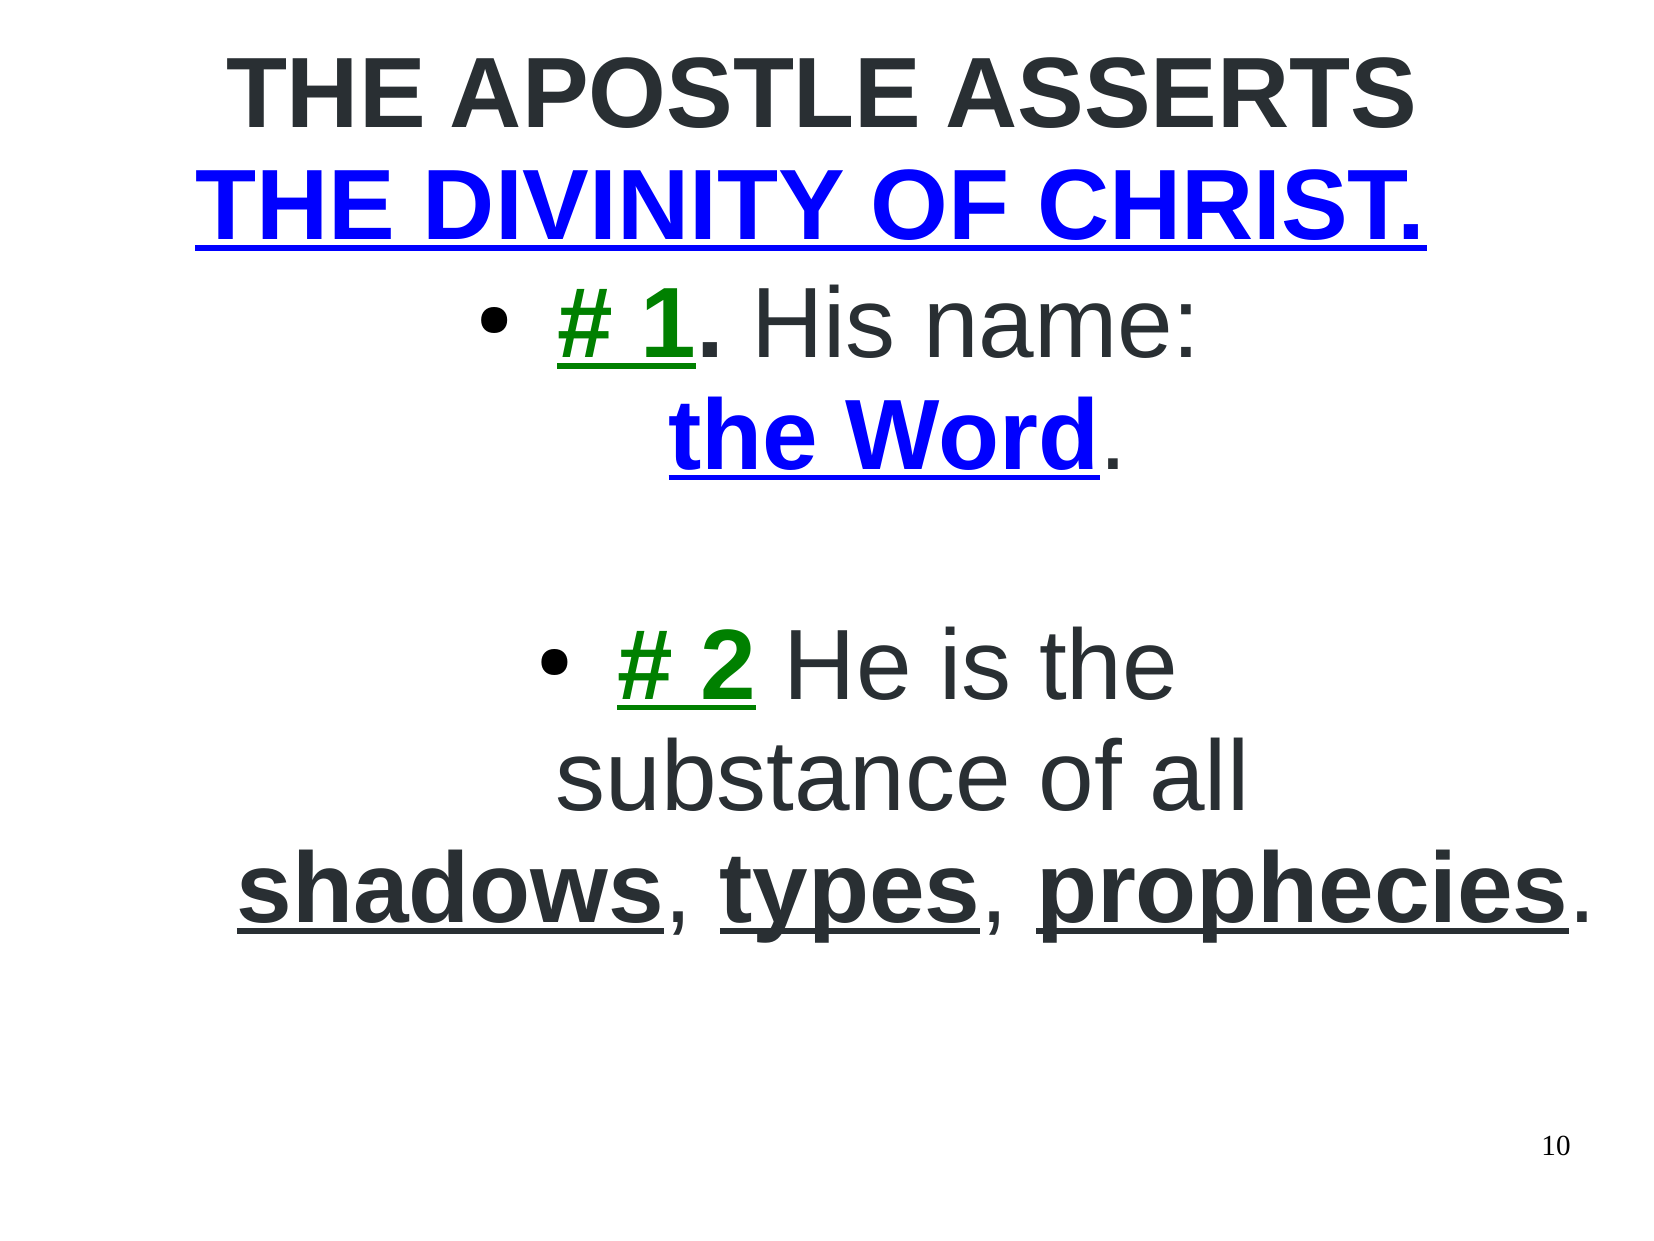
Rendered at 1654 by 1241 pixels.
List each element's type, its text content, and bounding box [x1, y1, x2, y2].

list THE APOSTLE ASSERTS THE DIVINITY OF CHRIST. # 1. His name: the Word. # 2 He is the substance of all shadows, types, prophecies. [37, 37, 1613, 1201]
